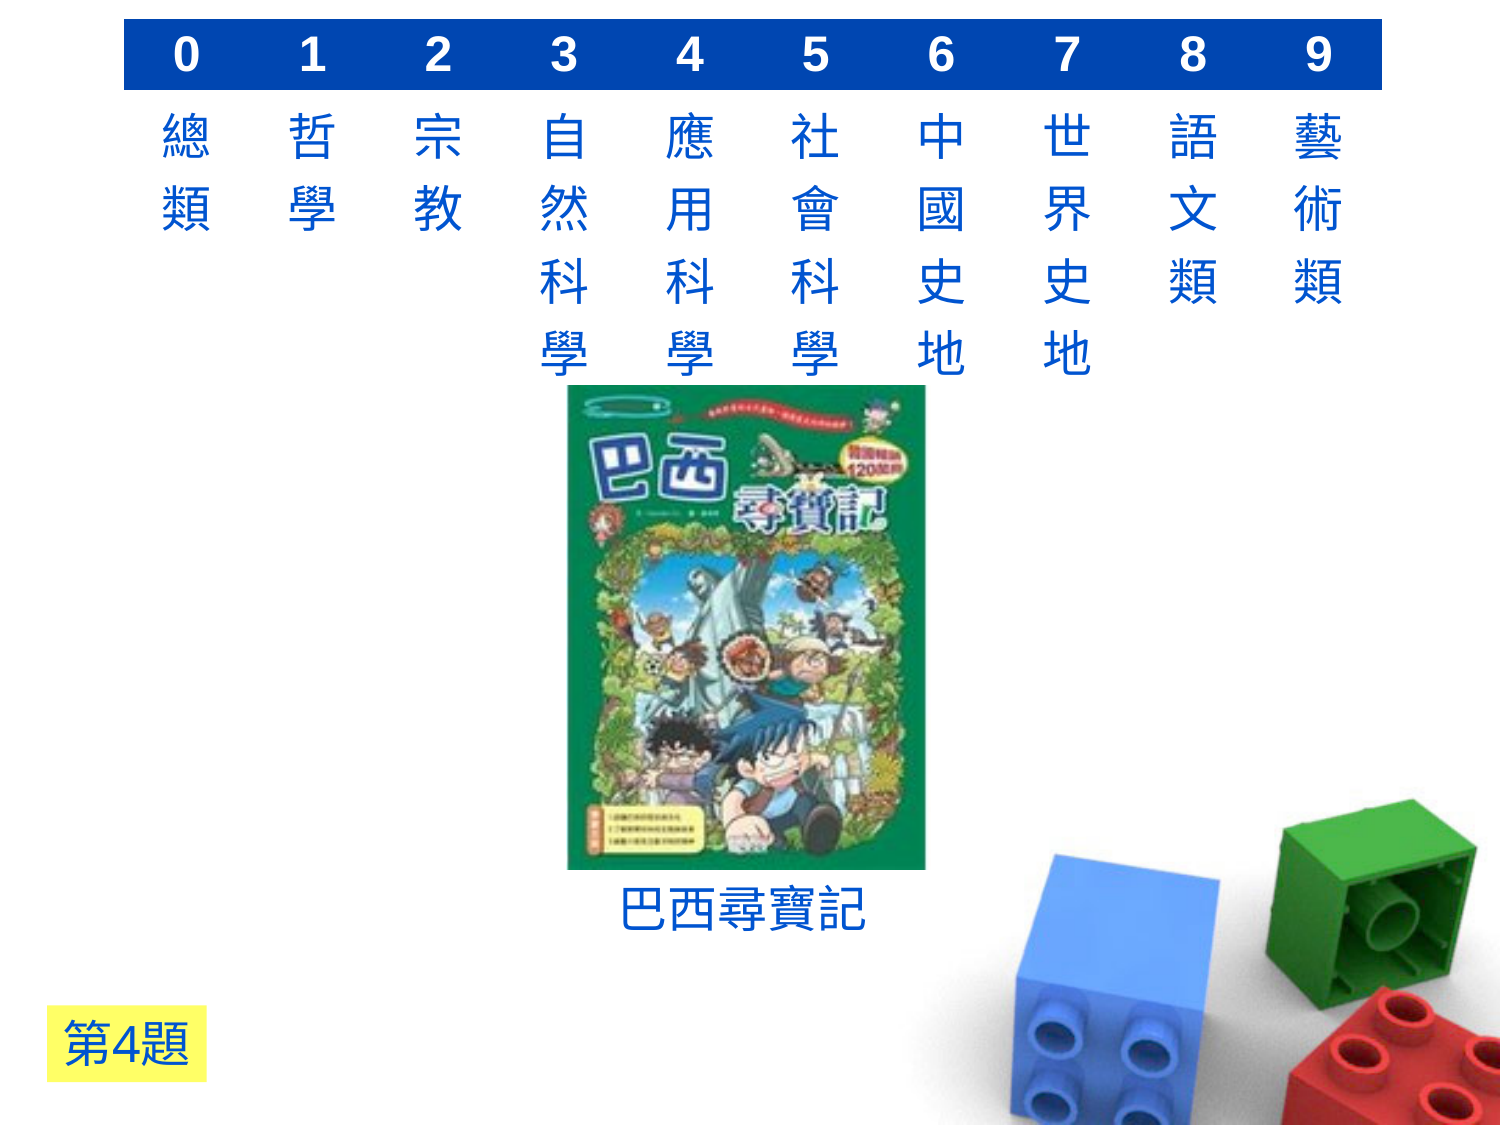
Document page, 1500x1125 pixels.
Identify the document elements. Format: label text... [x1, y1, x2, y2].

picture [249, 187, 1500, 1125]
table_cell 語文類 [1130, 90, 1256, 395]
table_header 7 [1004, 19, 1130, 90]
table_cell 應用科學 [627, 90, 753, 385]
table_header 3 [501, 19, 627, 90]
table_cell 宗教 [376, 90, 501, 395]
table_header 8 [1130, 19, 1256, 90]
table_header 2 [376, 19, 501, 90]
table_cell 哲學 [250, 90, 376, 395]
table_header 1 [250, 19, 376, 90]
text_box 第4題 [47, 1005, 207, 1083]
table_header 5 [753, 19, 879, 90]
table_cell 中國史地 [879, 90, 1004, 395]
table_cell 世界史地 [1004, 90, 1130, 395]
table_cell 社會科學 [753, 90, 879, 385]
table_cell 總類 [124, 90, 250, 395]
table_cell 藝術類 [1256, 90, 1382, 395]
table_header 6 [879, 19, 1004, 90]
table_header 4 [627, 19, 753, 90]
table_cell 自然科學 [501, 90, 627, 395]
text_box 巴西尋寶記 [602, 870, 892, 946]
table_header 9 [1256, 19, 1382, 90]
table_header 0 [124, 19, 250, 90]
